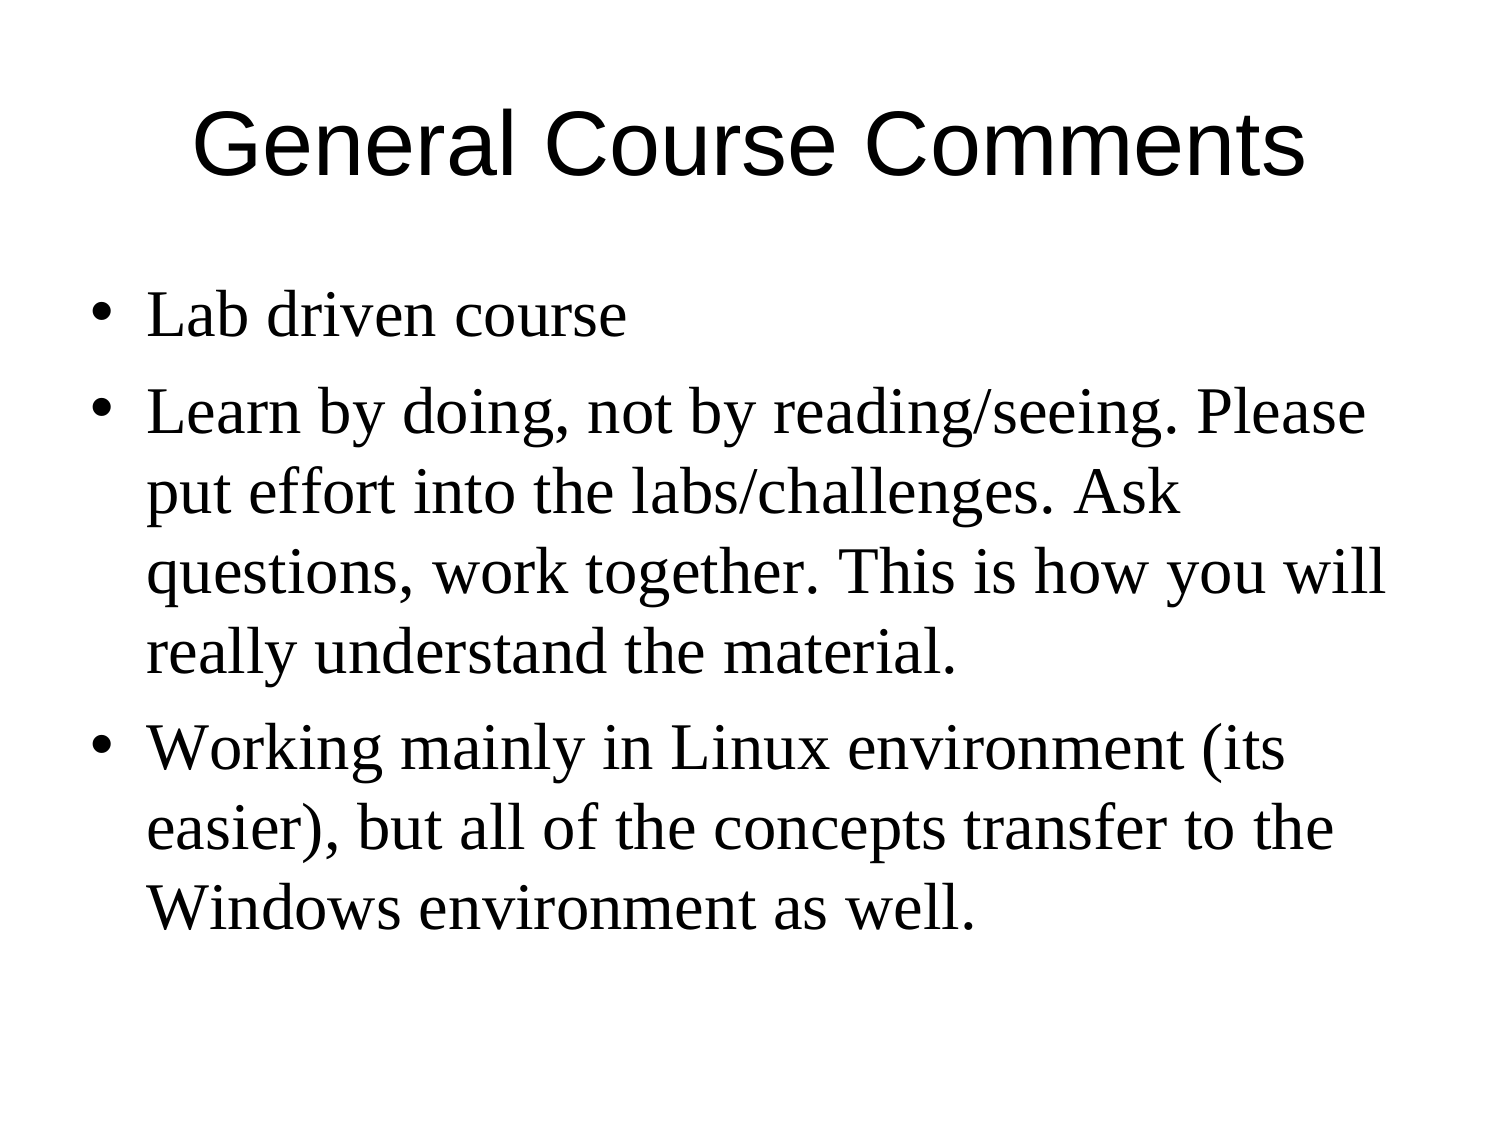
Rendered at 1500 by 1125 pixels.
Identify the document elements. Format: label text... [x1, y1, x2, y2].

list Lab driven course Learn by doing, not by reading/seeing. Please put effort into the labs/challenges. Ask questions, work together. This is how you will really understand the material. Working mainly in Linux environment (its easier), but all of the concepts transfer to the Windows environment as well. [75, 262, 1426, 1006]
title General Course Comments [75, 45, 1426, 233]
